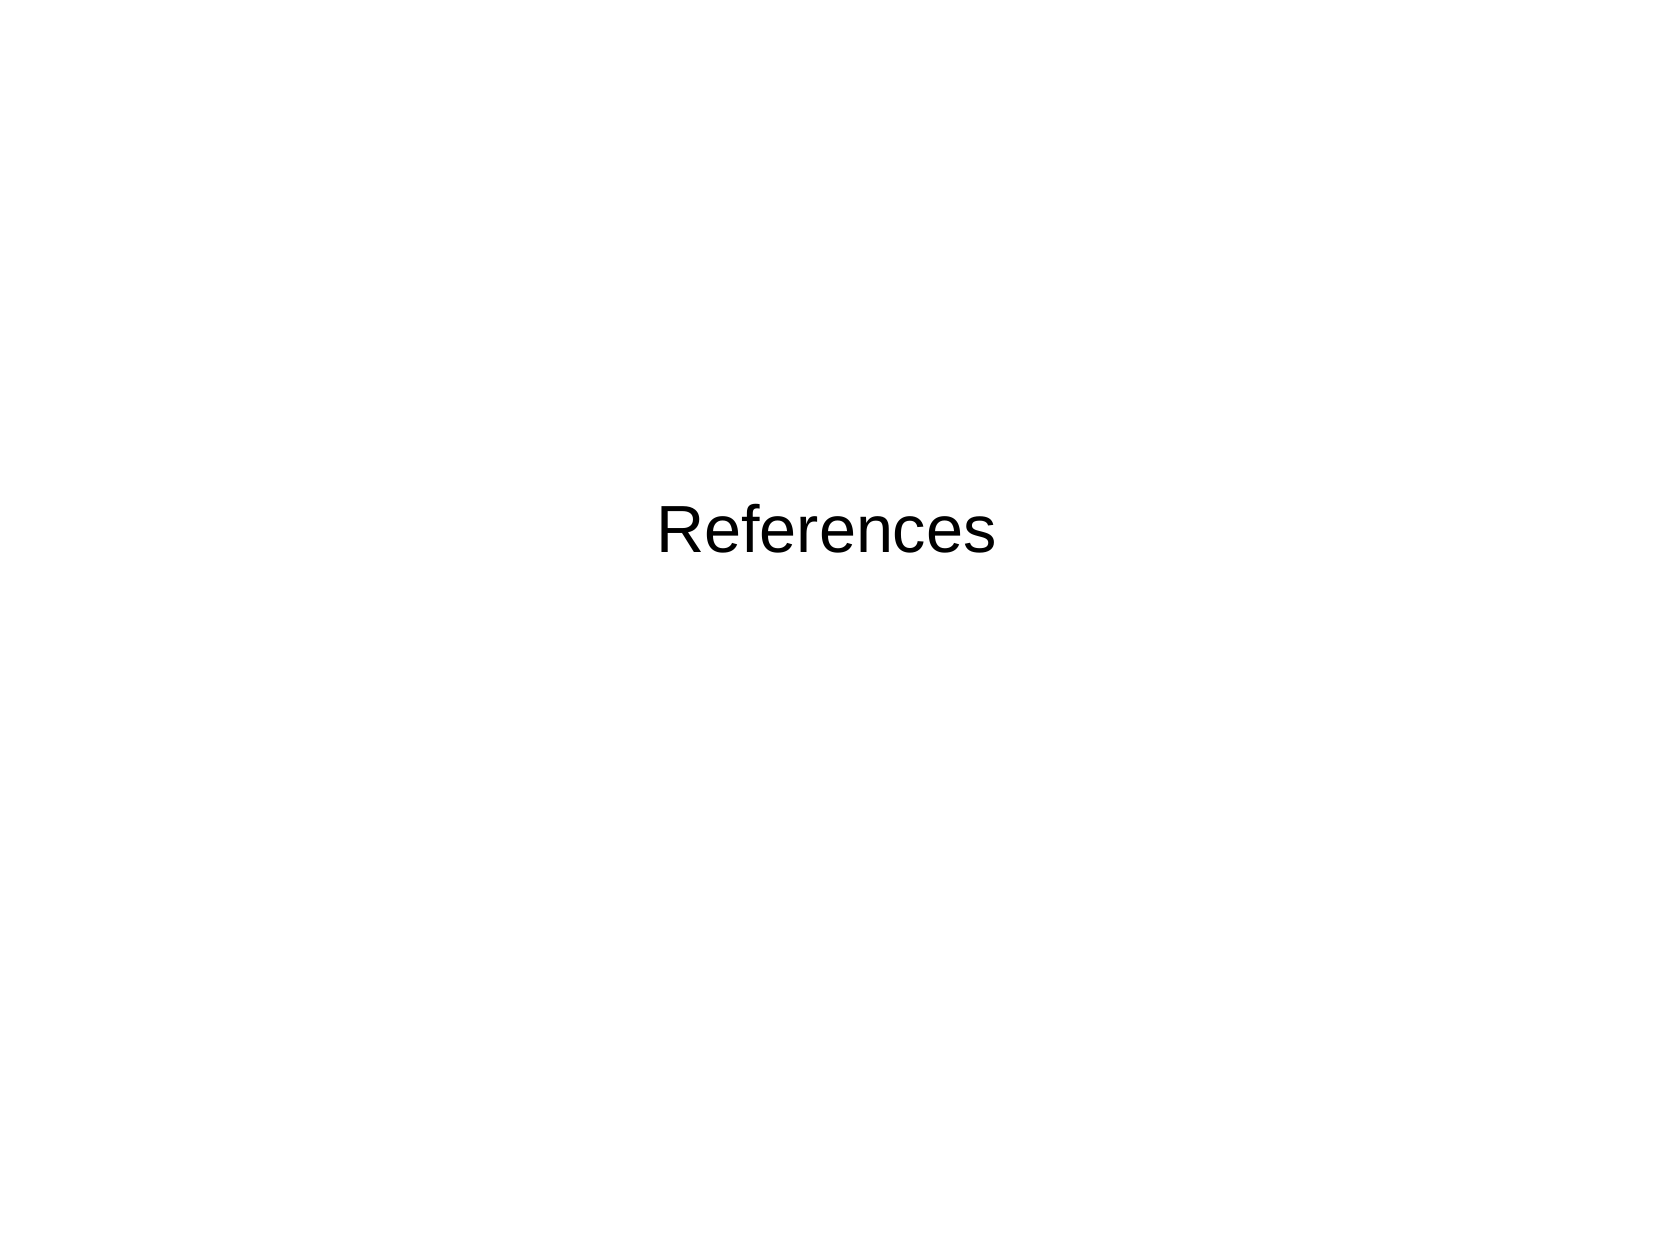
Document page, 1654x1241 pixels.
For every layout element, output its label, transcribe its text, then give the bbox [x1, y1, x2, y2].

subtitle References [82, 49, 1571, 1010]
